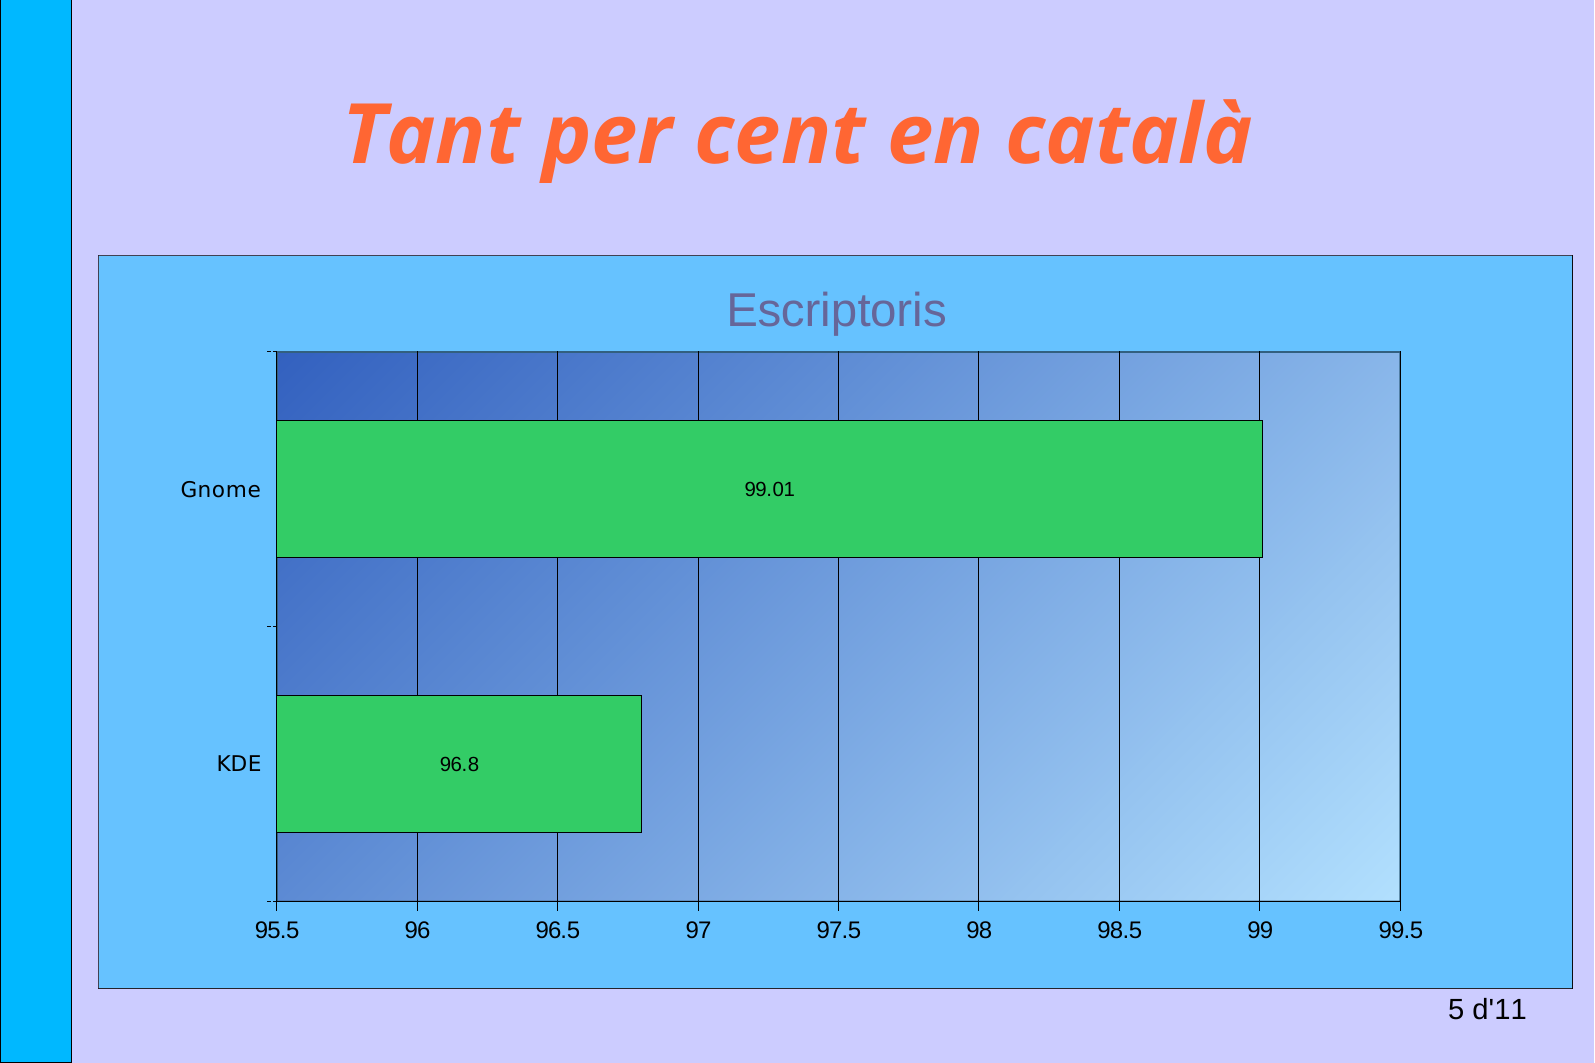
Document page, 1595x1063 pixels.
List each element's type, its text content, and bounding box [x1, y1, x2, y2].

text_box 5 d'11 [1448, 993, 1555, 1030]
title Tant per cent en català [117, 42, 1479, 221]
chart [98, 255, 1573, 989]
